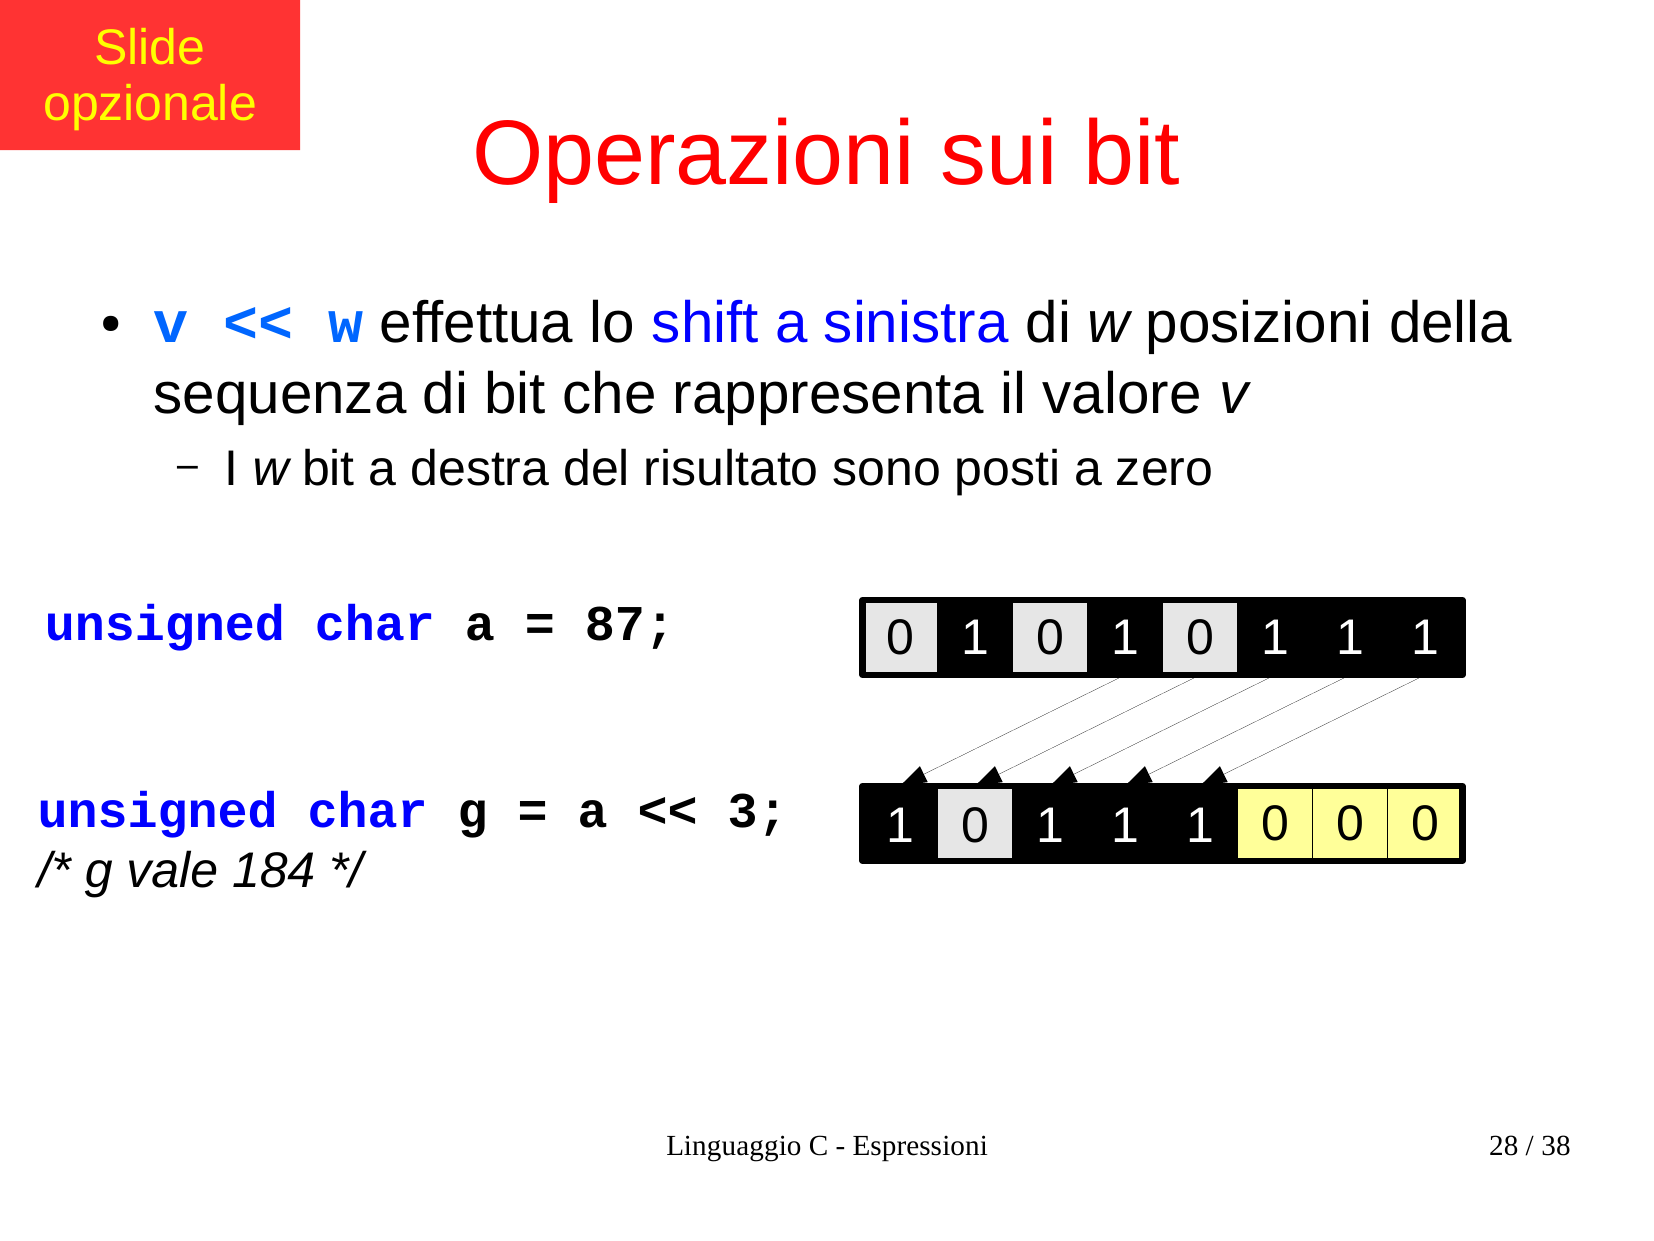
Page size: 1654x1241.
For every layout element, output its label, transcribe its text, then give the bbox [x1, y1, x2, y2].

text_box 0 [866, 603, 937, 672]
title Operazioni sui bit [82, 49, 1571, 257]
text_box unsigned char g = a << 3; /* g vale 184 */ [37, 785, 788, 900]
text_box 1 [866, 789, 938, 858]
text_box 1 [1387, 603, 1459, 672]
text_box 0 [1387, 789, 1459, 858]
text_box 0 [1238, 789, 1312, 858]
text_box 0 [938, 789, 1012, 858]
text_box 1 [1012, 789, 1087, 858]
text_box 0 [1012, 603, 1087, 672]
text_box 1 [937, 603, 1012, 672]
text_box unsigned char a = 87; [44, 598, 676, 656]
list v << w effettua lo shift a sinistra di w posizioni della sequenza di bit che rappresenta il valore v I w bit a destra del risultato sono posti a zero [82, 290, 1571, 1109]
text_box 1 [1087, 789, 1162, 858]
text_box 1 [1087, 603, 1163, 672]
text_box 1 [1162, 789, 1238, 858]
text_box 0 [1312, 789, 1387, 858]
text_box 1 [1237, 603, 1312, 672]
text_box 0 [1163, 603, 1237, 672]
text_box Slide opzionale [0, 0, 301, 151]
text_box 1 [1312, 603, 1387, 672]
